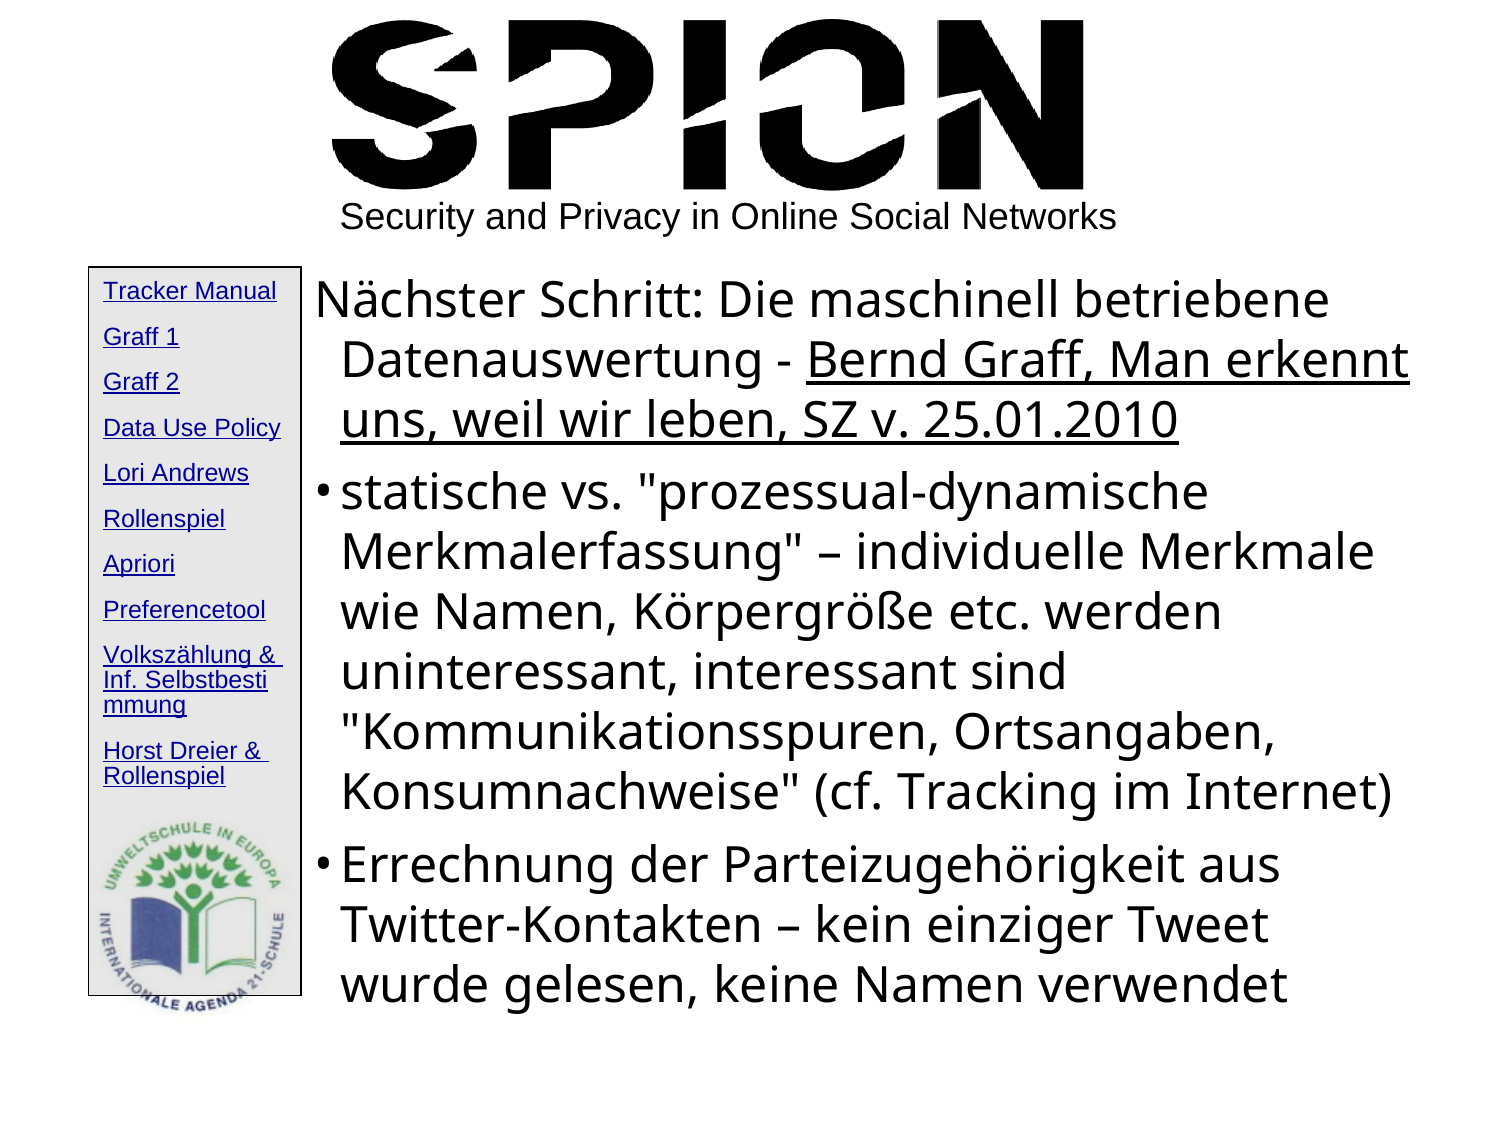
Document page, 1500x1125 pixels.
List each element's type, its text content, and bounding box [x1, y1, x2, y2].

picture [324, 0, 1093, 208]
list Nächster Schritt: Die maschinell betriebene Datenauswertung - Bernd Graff, Man erkennt uns, weil wir leben, SZ v. 25.01.2010 statische vs. "prozessual-dynamische Merkmalerfassung" – individuelle Merkmale wie Namen, Körpergröße etc. werden uninteressant, interessant sind "Kommunikationsspuren, Ortsangaben, Konsumnachweise" (cf. Tracking im Internet) Errechnung der Parteizugehörigkeit aus Twitter-Kontakten – kein einziger Tweet wurde gelesen, keine Namen verwendet [312, 267, 1412, 1027]
picture [88, 996, 293, 1024]
